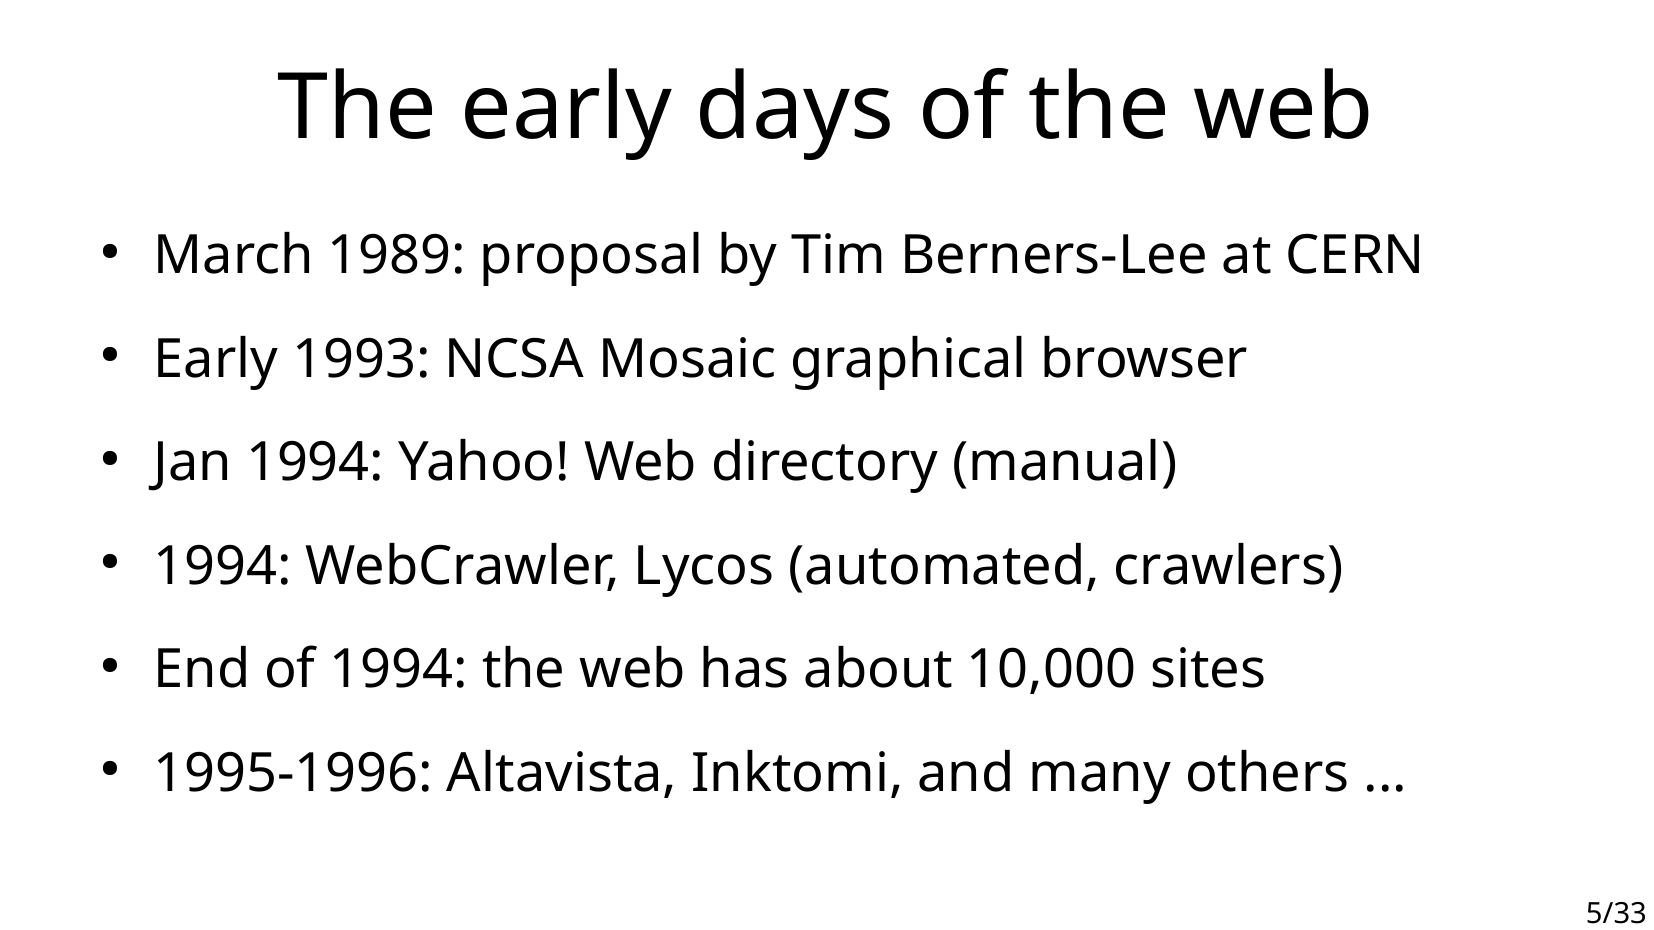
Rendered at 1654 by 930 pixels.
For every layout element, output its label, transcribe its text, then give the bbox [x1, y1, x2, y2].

list March 1989: proposal by Tim Berners-Lee at CERN Early 1993: NCSA Mosaic graphical browser Jan 1994: Yahoo! Web directory (manual) 1994: WebCrawler, Lycos (automated, crawlers) End of 1994: the web has about 10,000 sites 1995-1996: Altavista, Inktomi, and many others ... [82, 215, 1571, 915]
title The early days of the web [82, 38, 1571, 169]
